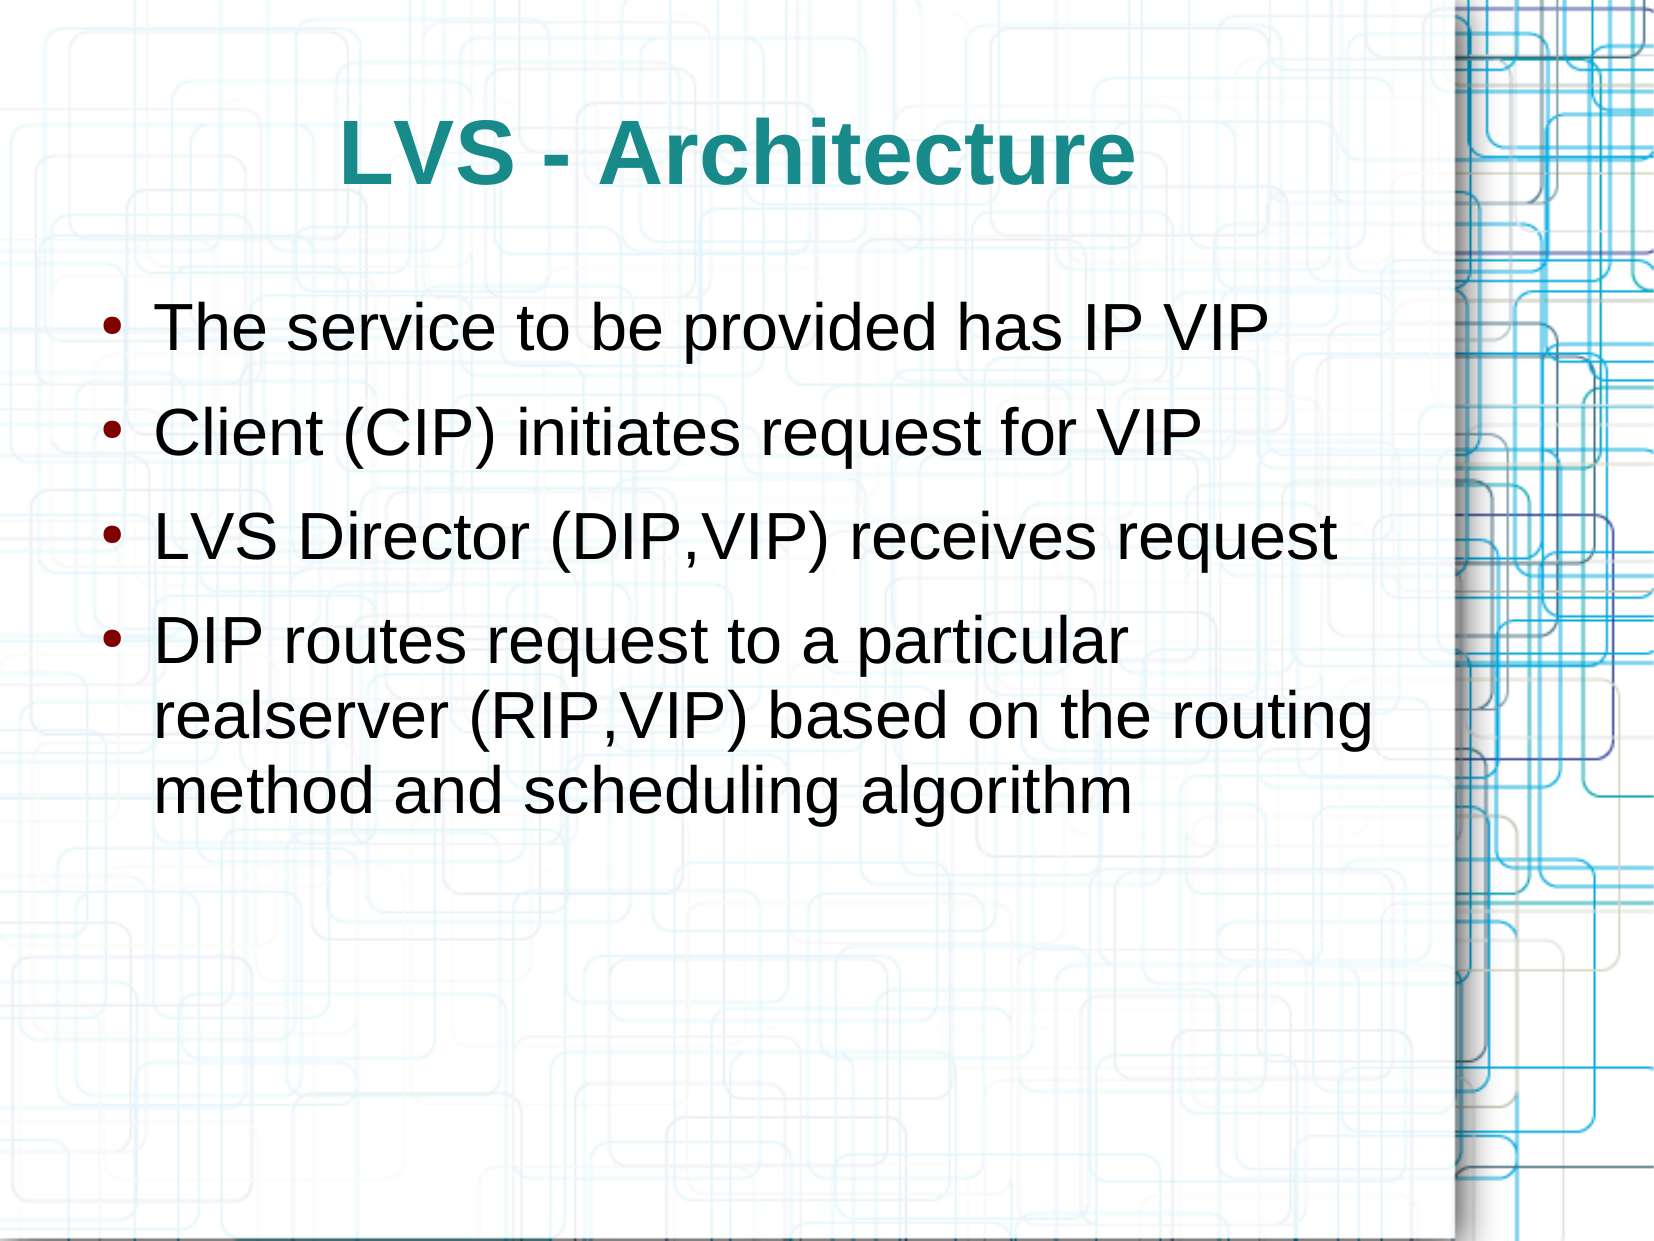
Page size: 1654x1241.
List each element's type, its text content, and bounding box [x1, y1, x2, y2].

title LVS - Architecture [59, 49, 1418, 257]
picture [0, 0, 1654, 1241]
list The service to be provided has IP VIP Client (CIP) initiates request for VIP LVS Director (DIP,VIP) receives request DIP routes request to a particular realserver (RIP,VIP) based on the routing method and scheduling algorithm [82, 290, 1418, 1094]
